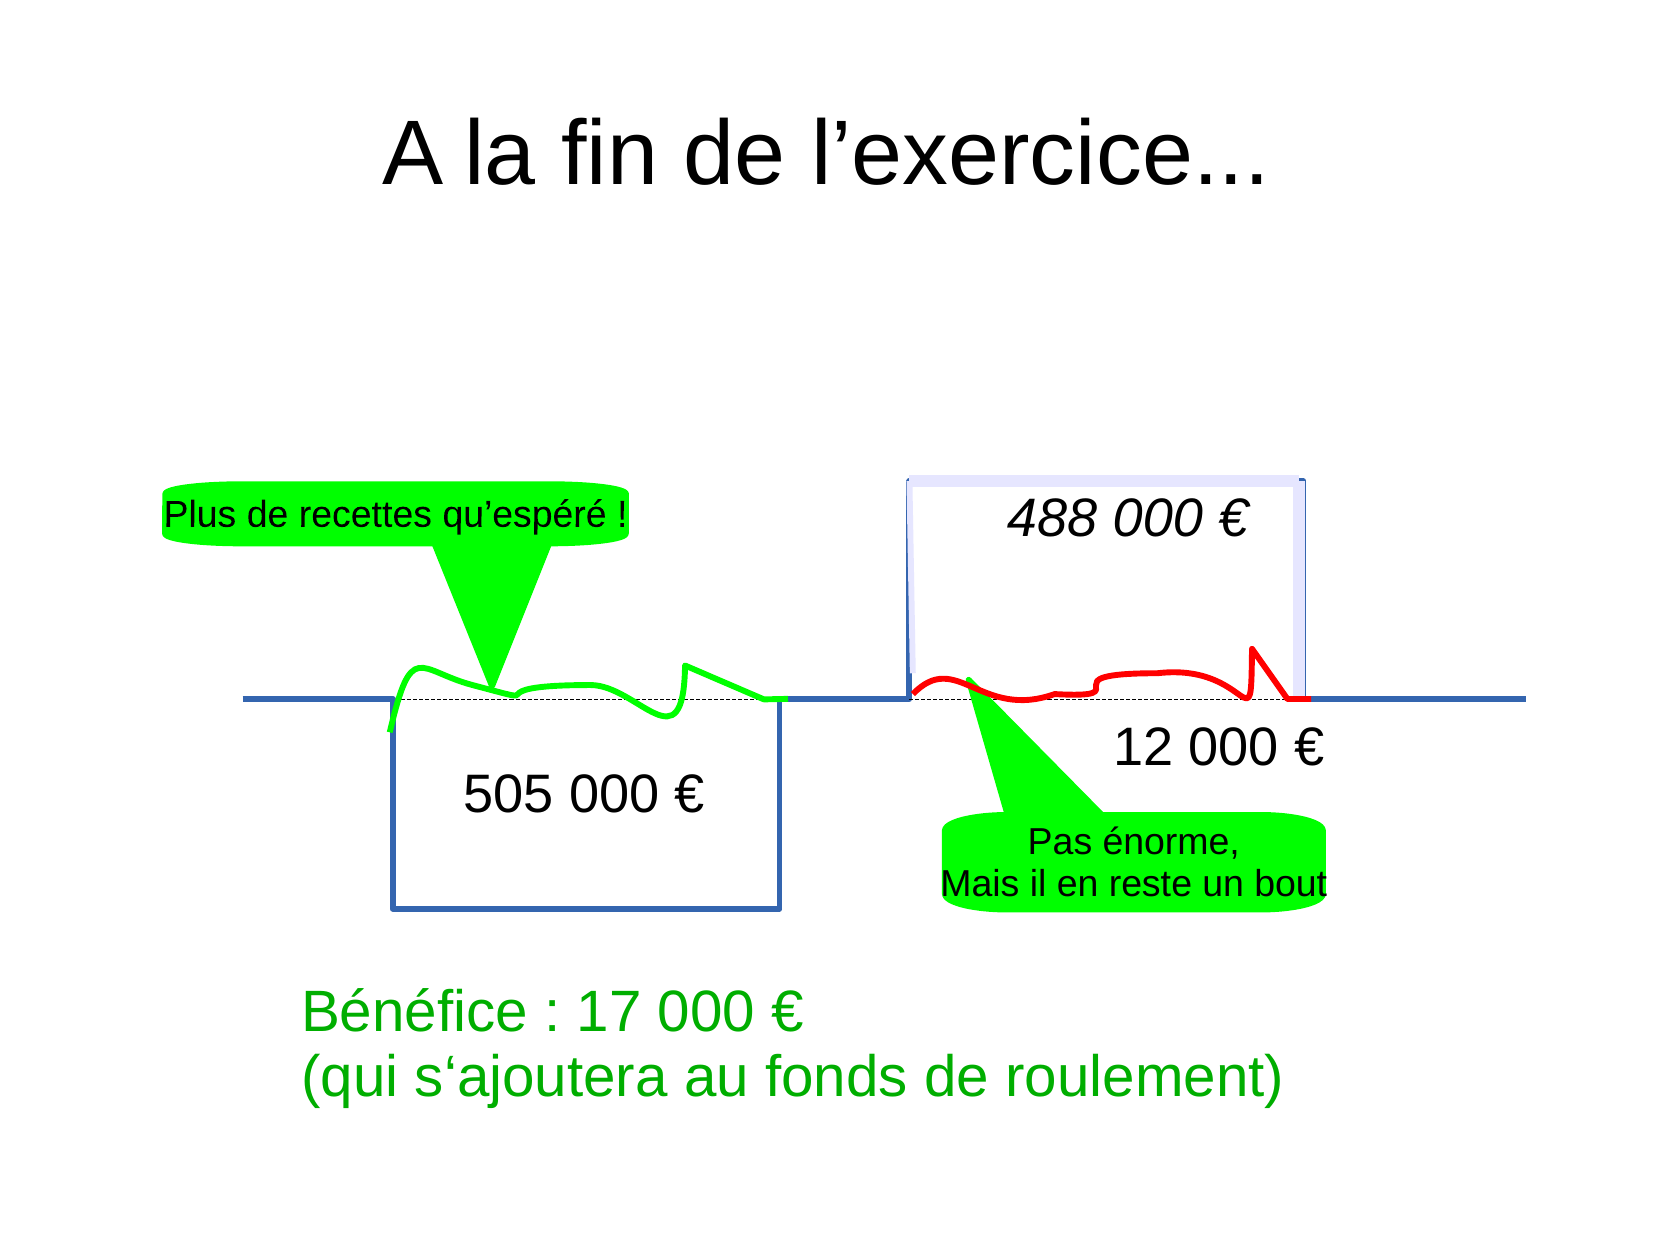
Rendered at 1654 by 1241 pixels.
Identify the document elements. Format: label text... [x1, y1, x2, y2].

text_box 505 000 € [448, 755, 733, 832]
text_box Plus de recettes qu’espéré ! [165, 484, 627, 687]
title A la fin de l’exercice... [82, 49, 1571, 257]
text_box Pas énorme, Mais il en reste un bout [944, 691, 1323, 910]
text_box 488 000 € [992, 487, 1276, 556]
text_box 12 000 € [1098, 708, 1382, 785]
text_box Bénéfice : 17 000 € (qui s‘ajoutera au fonds de roulement) [283, 968, 1477, 1120]
